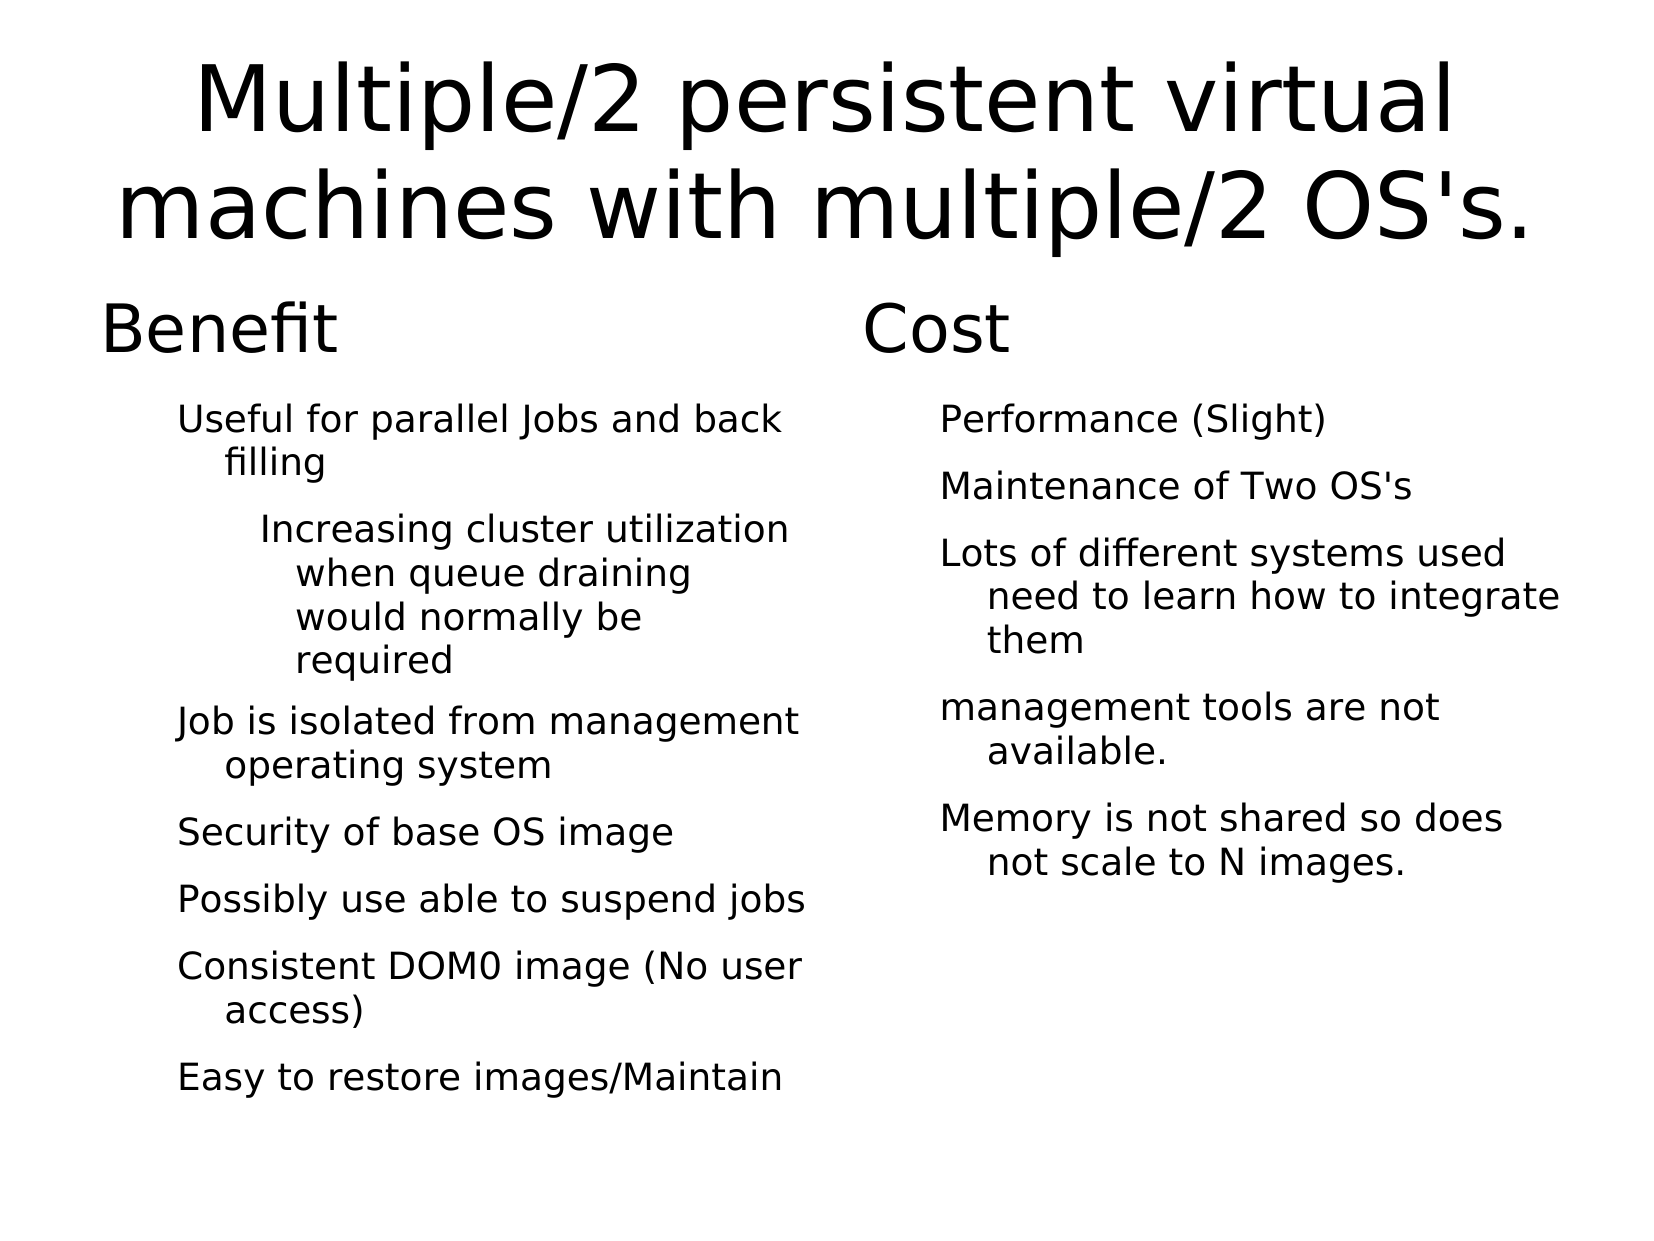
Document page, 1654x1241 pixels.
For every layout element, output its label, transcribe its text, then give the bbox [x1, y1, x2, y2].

list Cost Performance (Slight) Maintenance of Two OS's Lots of different systems used need to learn how to integrate them management tools are not available. Memory is not shared so does not scale to N images. [845, 290, 1572, 1094]
title Multiple/2 persistent virtual machines with multiple/2 OS's. [82, 45, 1571, 261]
list Benefit Useful for parallel Jobs and back filling Increasing cluster utilization when queue draining would normally be required Job is isolated from management operating system Security of base OS image Possibly use able to suspend jobs Consistent DOM0 image (No user access) Easy to restore images/Maintain [82, 290, 809, 1187]
